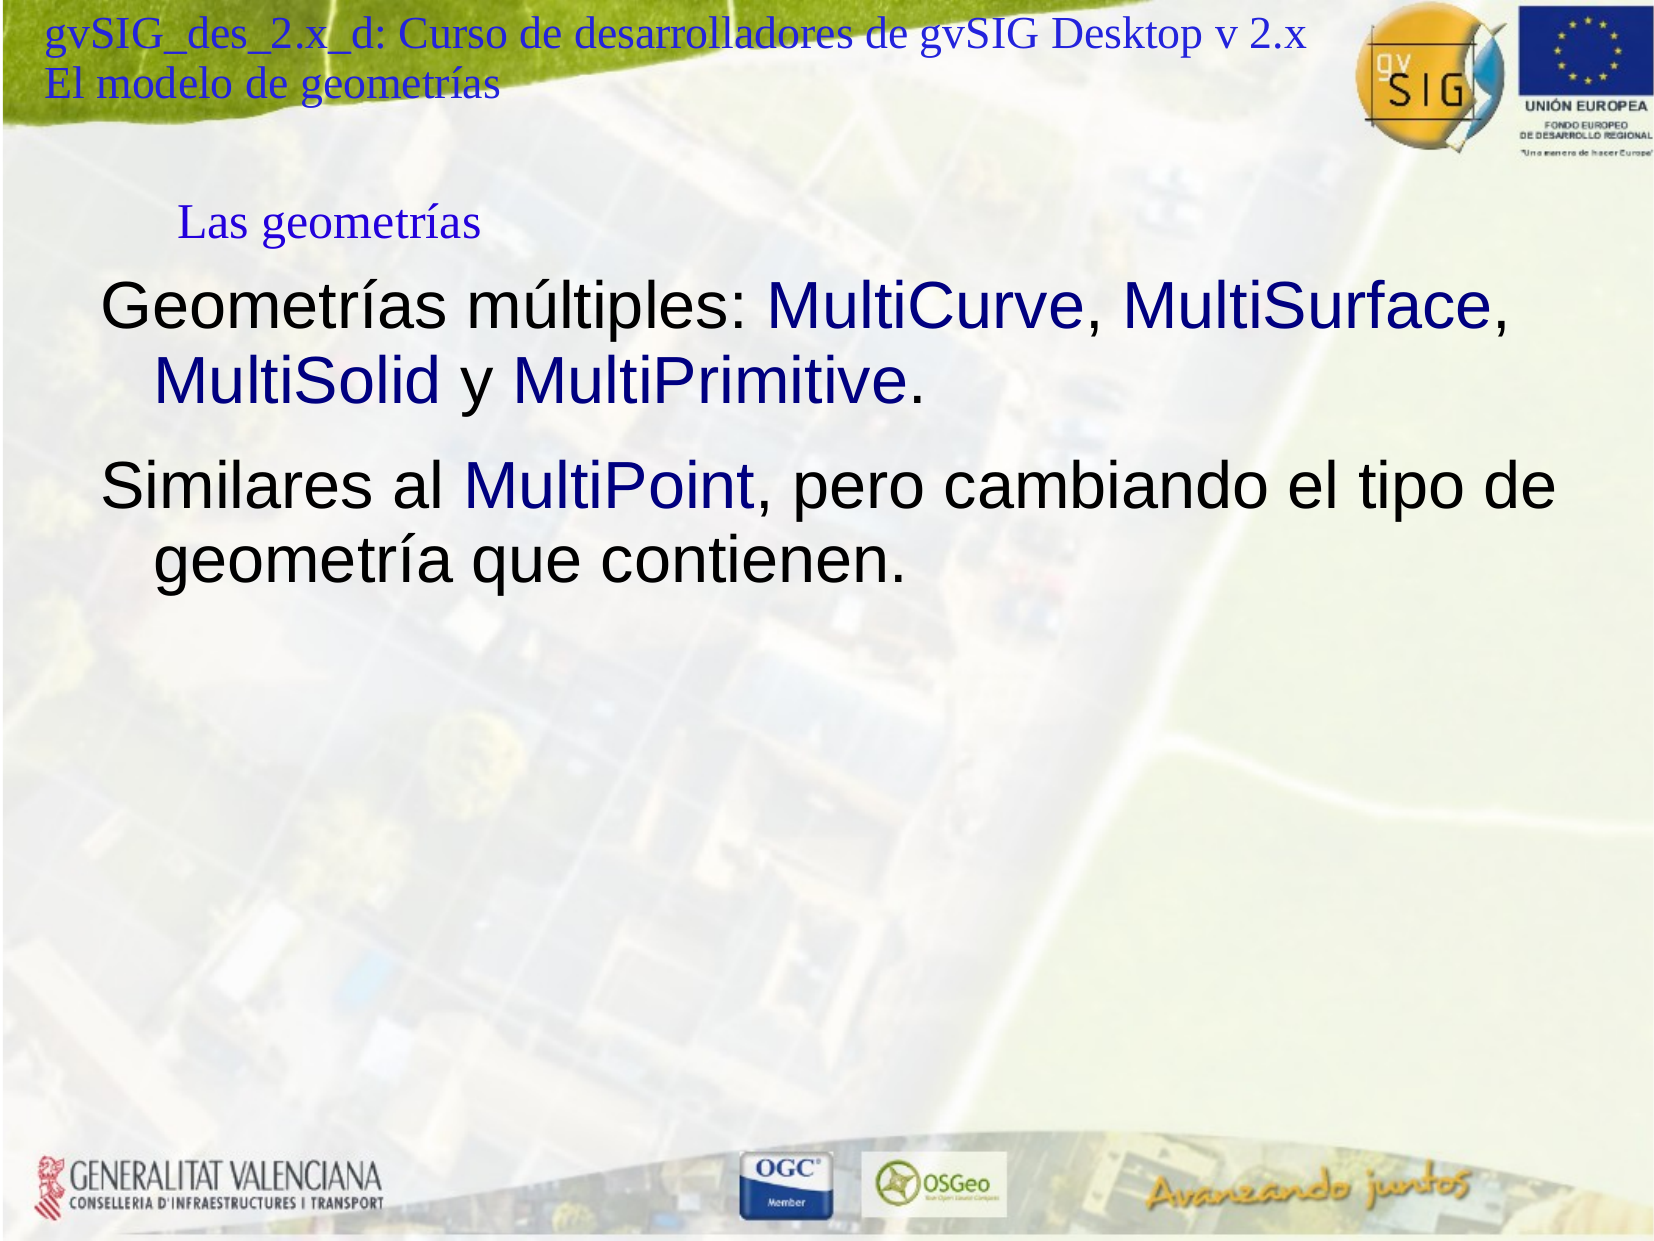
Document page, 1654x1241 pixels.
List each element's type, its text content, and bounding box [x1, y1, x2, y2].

picture [407, 78, 416, 86]
picture [274, 78, 283, 86]
picture [216, 78, 227, 95]
picture [329, 78, 338, 86]
title Las geometrías [177, 95, 1329, 347]
picture [467, 87, 475, 95]
picture [251, 78, 261, 95]
picture [373, 79, 382, 95]
list [82, 459, 1571, 1241]
picture [386, 79, 394, 95]
picture [307, 78, 316, 89]
list Geometrías múltiples: MultiCurve, MultiSurface, MultiSolid y MultiPrimitive. Similares al MultiPoint, pero cambiando el tipo de geometría que contienen. [82, 268, 1571, 459]
picture [349, 78, 360, 95]
picture [2, 0, 1654, 1241]
picture [184, 78, 193, 86]
